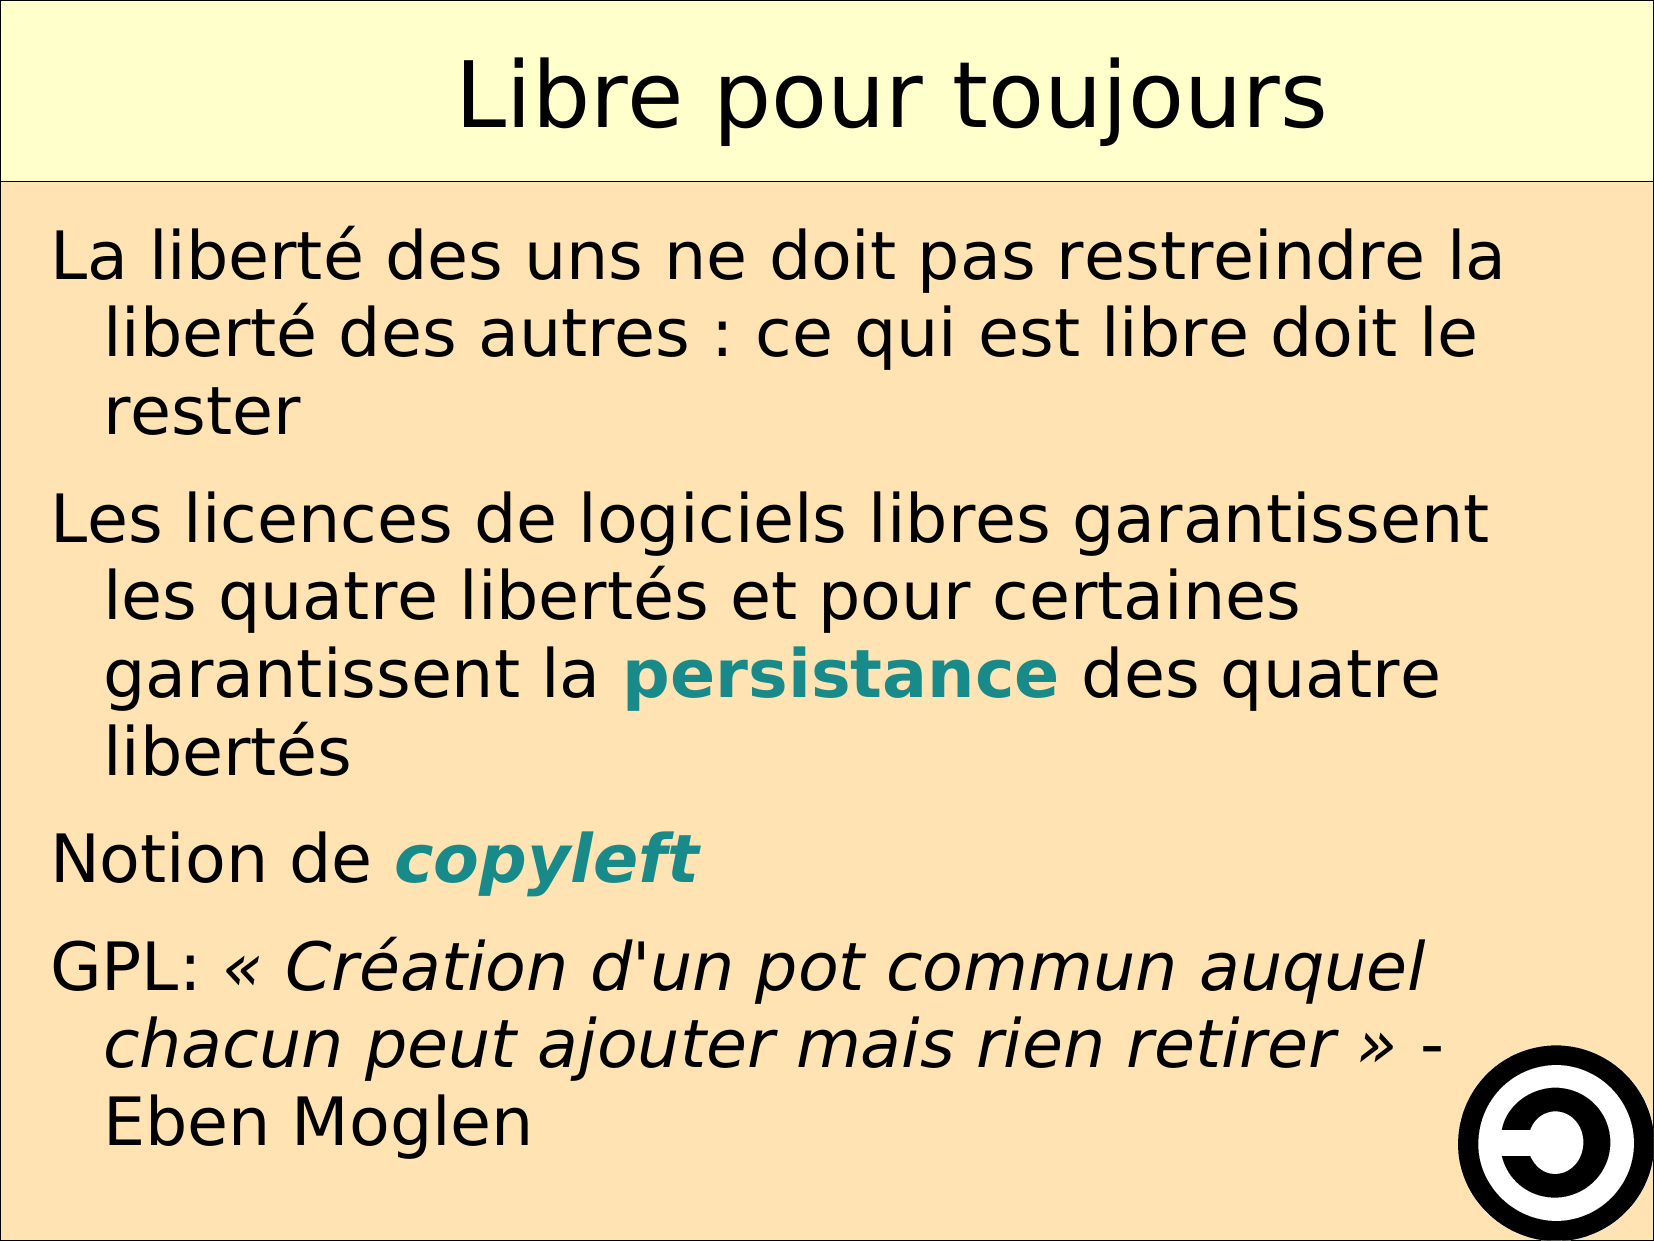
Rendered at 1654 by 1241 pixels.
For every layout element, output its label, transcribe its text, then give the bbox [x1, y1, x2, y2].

picture [1458, 1045, 1654, 1241]
list La liberté des uns ne doit pas restreindre la liberté des autres : ce qui est libre doit le rester Les licences de logiciels libres garantissent les quatre libertés et pour certaines garantissent la persistance des quatre libertés Notion de copyleft GPL: « Création d'un pot commun auquel chacun peut ajouter mais rien retirer » - Eben Moglen [32, 217, 1602, 1190]
title Libre pour toujours [180, 29, 1606, 163]
